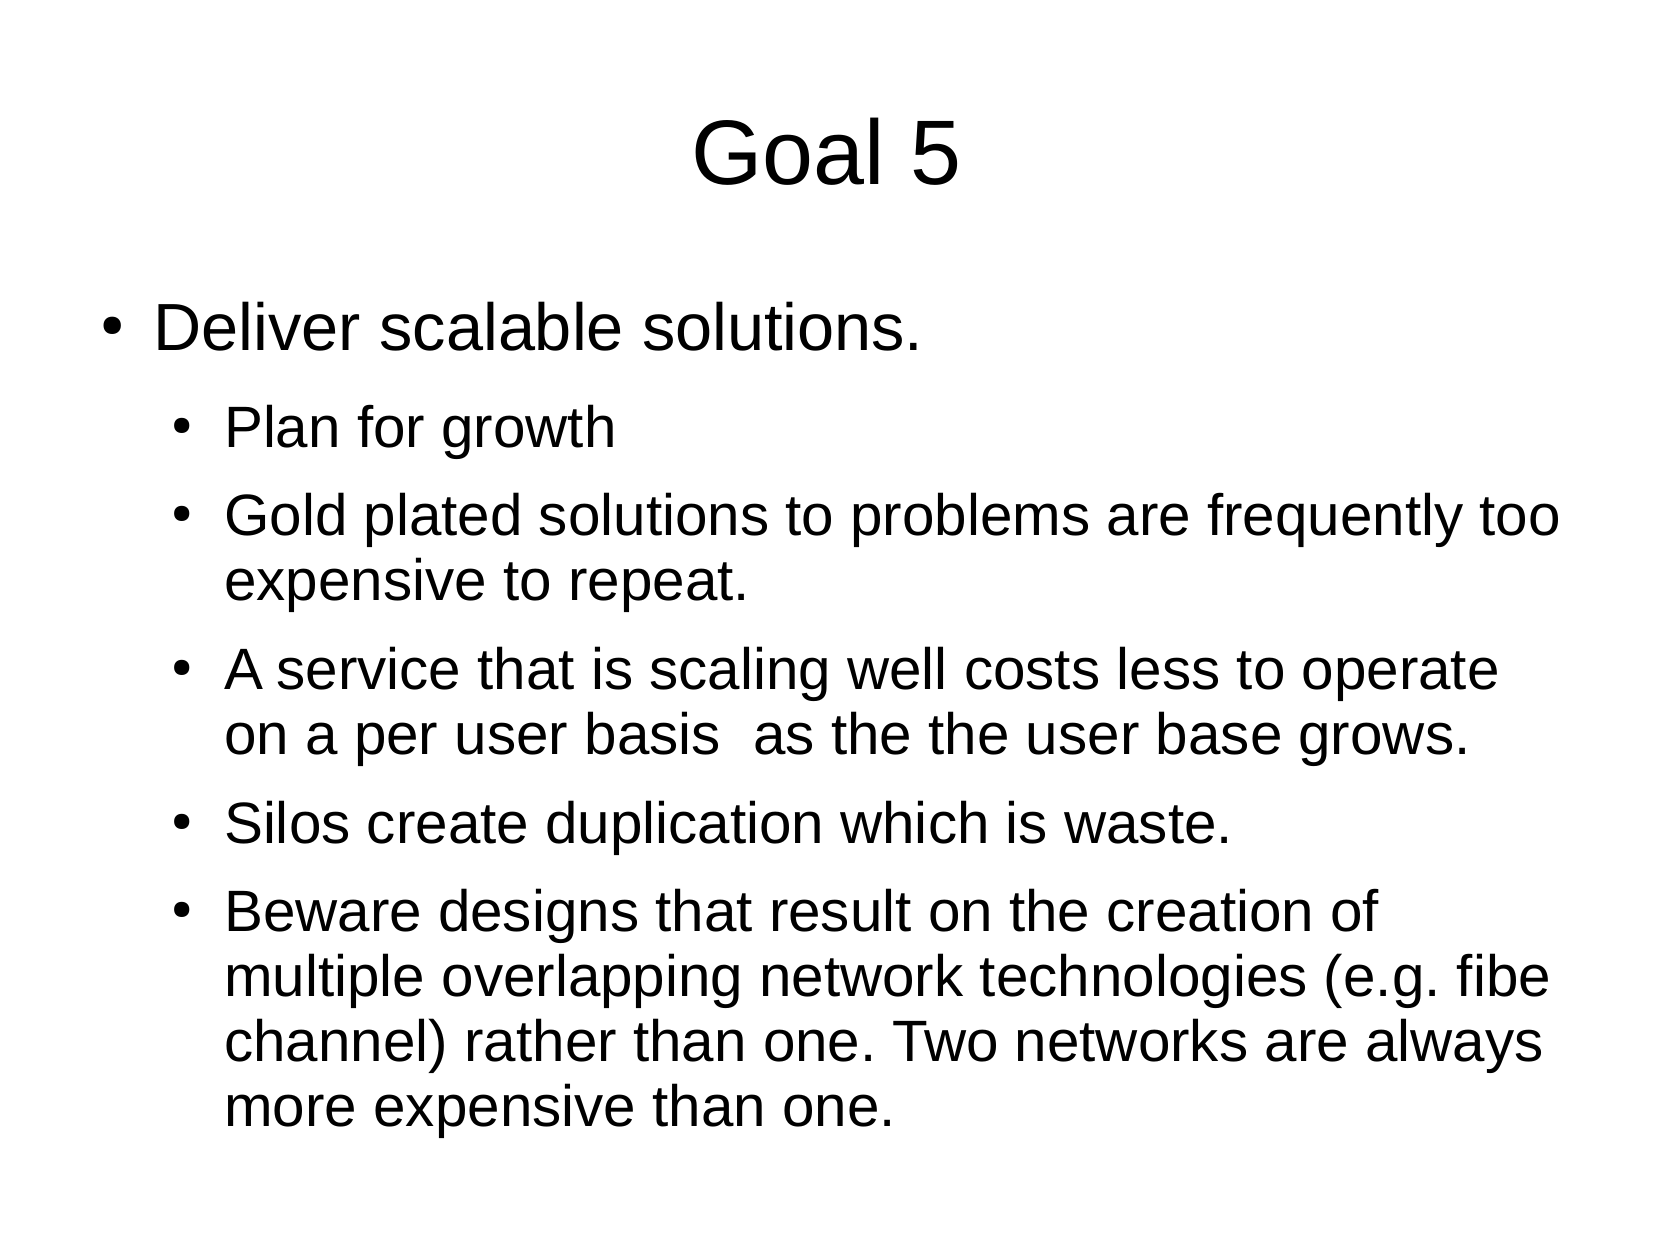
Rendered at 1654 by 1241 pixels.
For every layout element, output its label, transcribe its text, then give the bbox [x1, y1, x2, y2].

list Deliver scalable solutions. Plan for growth Gold plated solutions to problems are frequently too expensive to repeat. A service that is scaling well costs less to operate on a per user basis as the the user base grows. Silos create duplication which is waste. Beware designs that result on the creation of multiple overlapping network technologies (e.g. fibe channel) rather than one. Two networks are always more expensive than one. [82, 290, 1571, 1139]
title Goal 5 [82, 49, 1571, 257]
